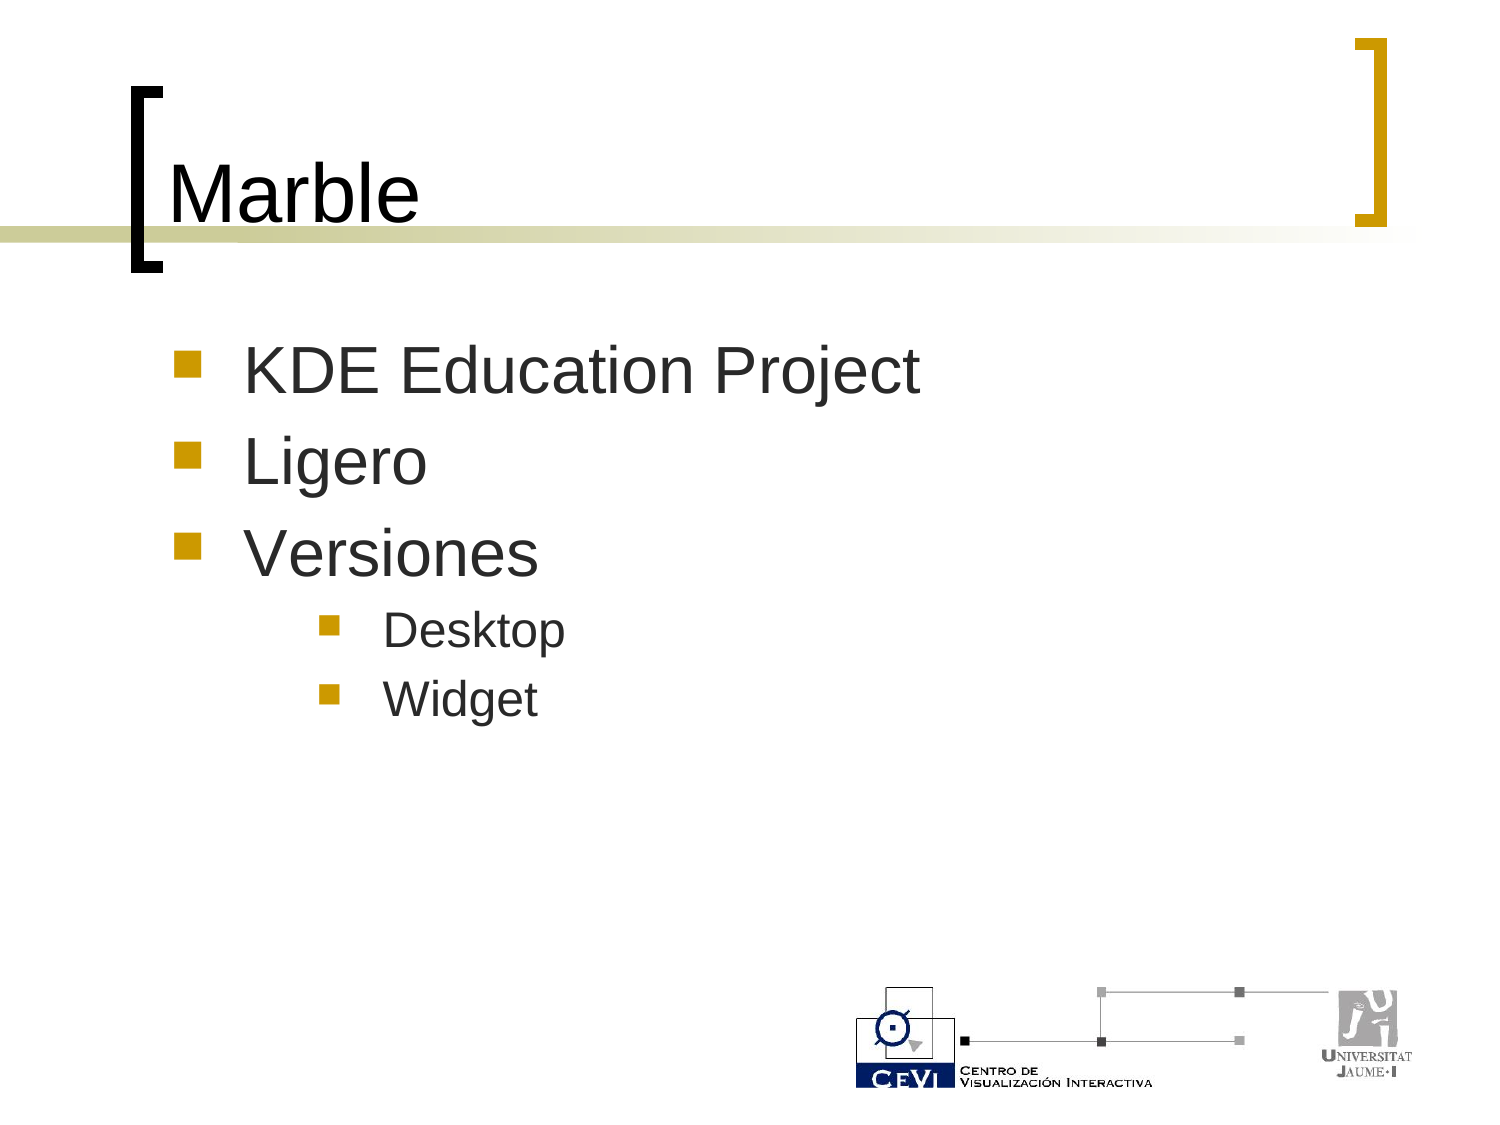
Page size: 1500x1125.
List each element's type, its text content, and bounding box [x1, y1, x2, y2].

list KDE Education Project Ligero Versiones Desktop Widget [155, 324, 1413, 1001]
title Marble [152, 15, 1328, 248]
picture [856, 1001, 1412, 1088]
